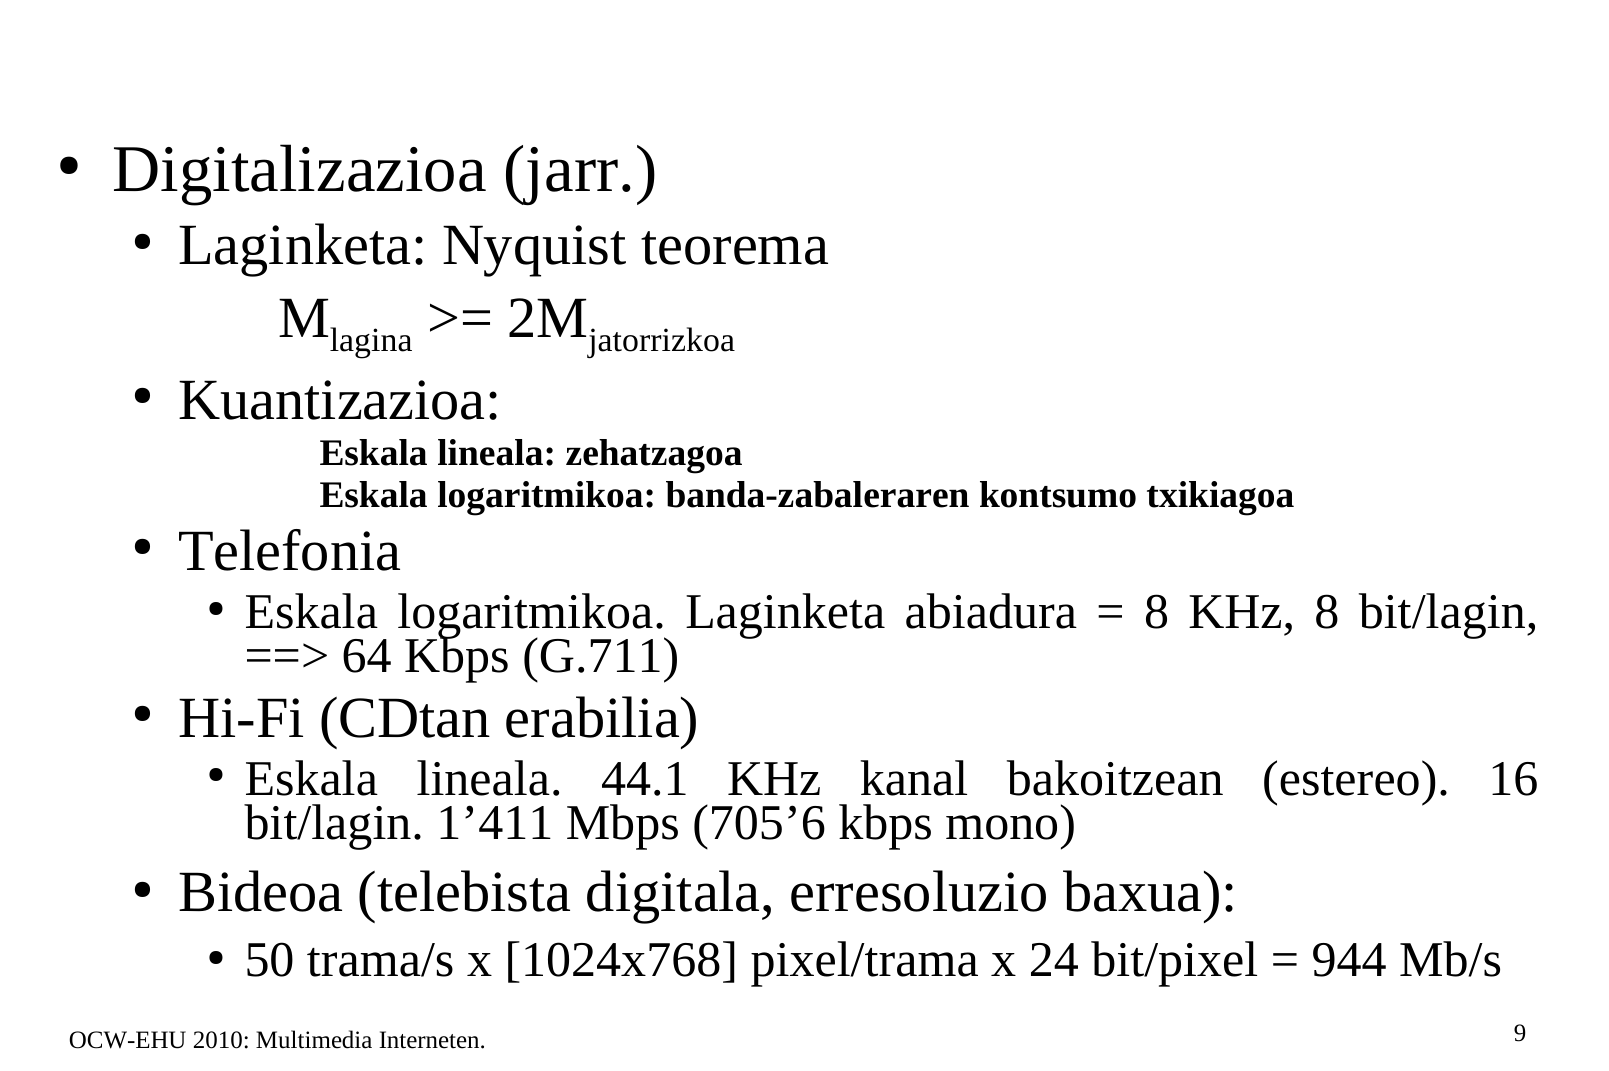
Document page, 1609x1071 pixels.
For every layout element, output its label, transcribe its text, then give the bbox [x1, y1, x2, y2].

list Digitalizazioa (jarr.) Laginketa: Nyquist teorema Mlagina >= 2Mjatorrizkoa Kuantizazioa: Eskala lineala: zehatzagoa Eskala logaritmikoa: banda-zabaleraren kontsumo txikiagoa Telefonia Eskala logaritmikoa. Laginketa abiadura = 8 KHz, 8 bit/lagin, ==> 64 Kbps (G.711) Hi-Fi (CDtan erabilia) Eskala lineala. 44.1 KHz kanal bakoitzean (estereo). 16 bit/lagin. 1’411 Mbps (705’6 kbps mono) Bideoa (telebista digitala, erresoluzio baxua): 50 trama/s x [1024x768] pixel/trama x 24 bit/pixel = 944 Mb/s [41, 130, 1555, 1002]
